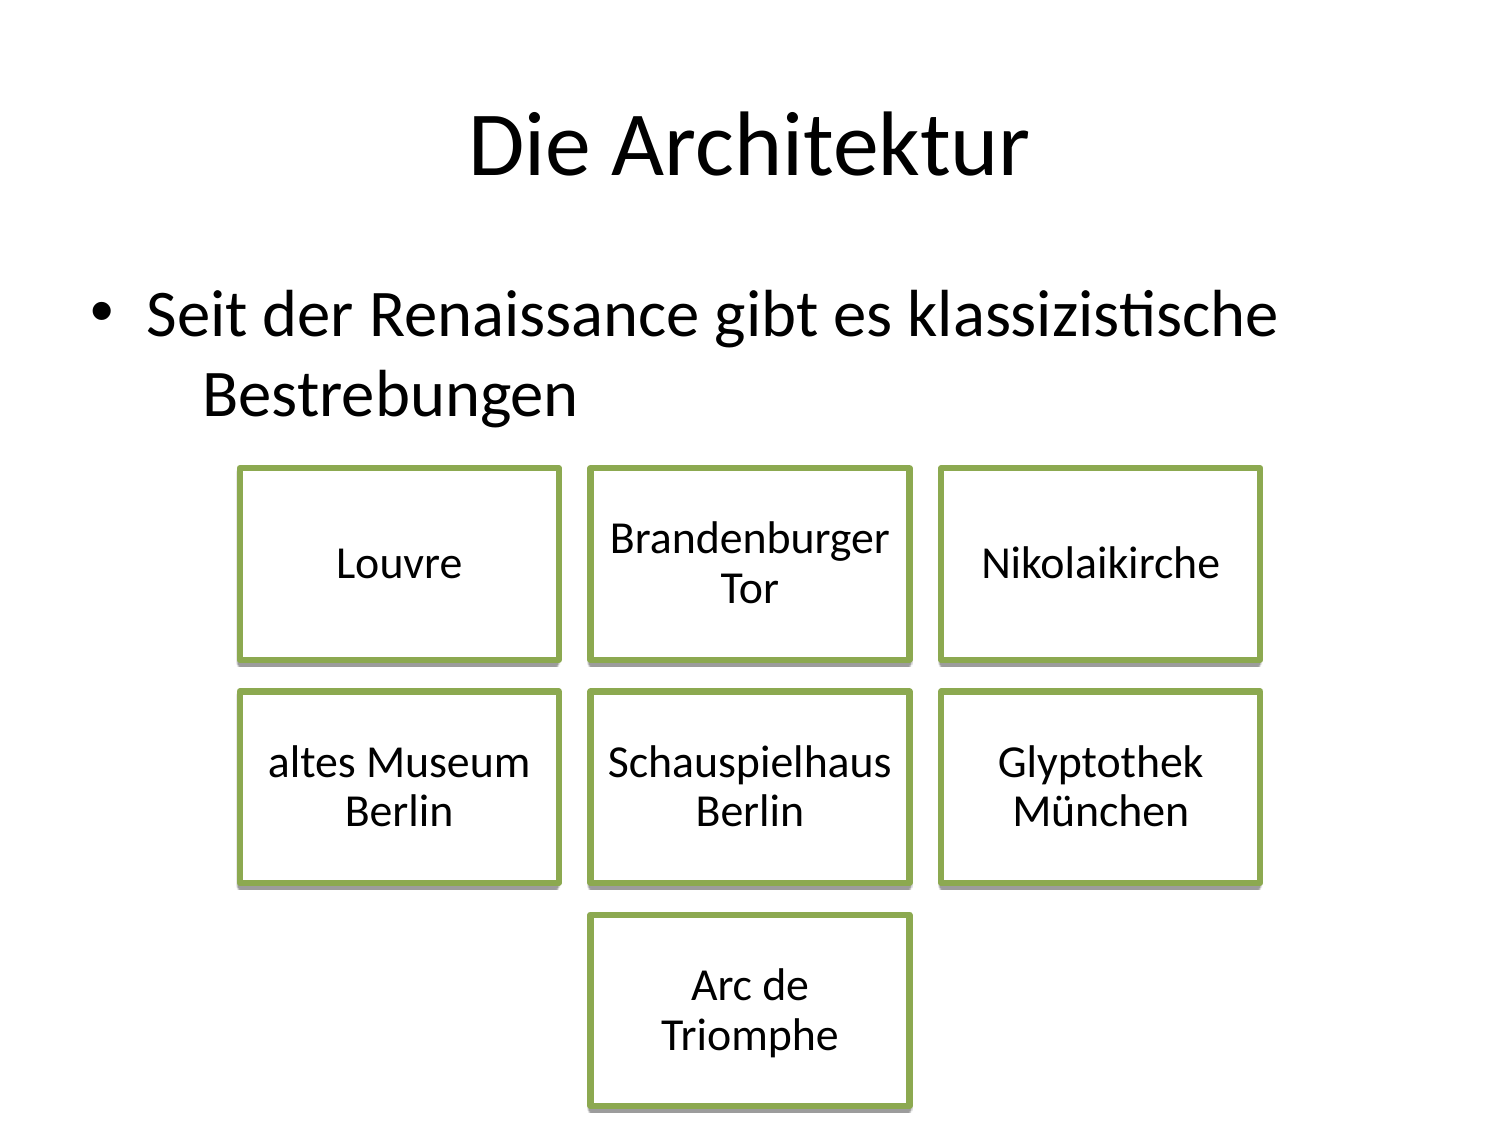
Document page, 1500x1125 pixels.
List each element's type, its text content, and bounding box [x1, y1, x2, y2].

text_box Brandenburger Tor [590, 468, 910, 660]
text_box altes Museum Berlin [239, 691, 559, 883]
text_box Nikolaikirche [941, 468, 1261, 660]
text_box Arc de Triomphe [590, 914, 910, 1107]
text_box Glyptothek München [941, 691, 1261, 883]
text_box Louvre [239, 468, 559, 660]
text_box Schauspielhaus Berlin [590, 691, 910, 883]
list Seit der Renaissance gibt es klassizistische Bestrebungen [75, 262, 1426, 1005]
title Die Architektur [75, 45, 1426, 233]
